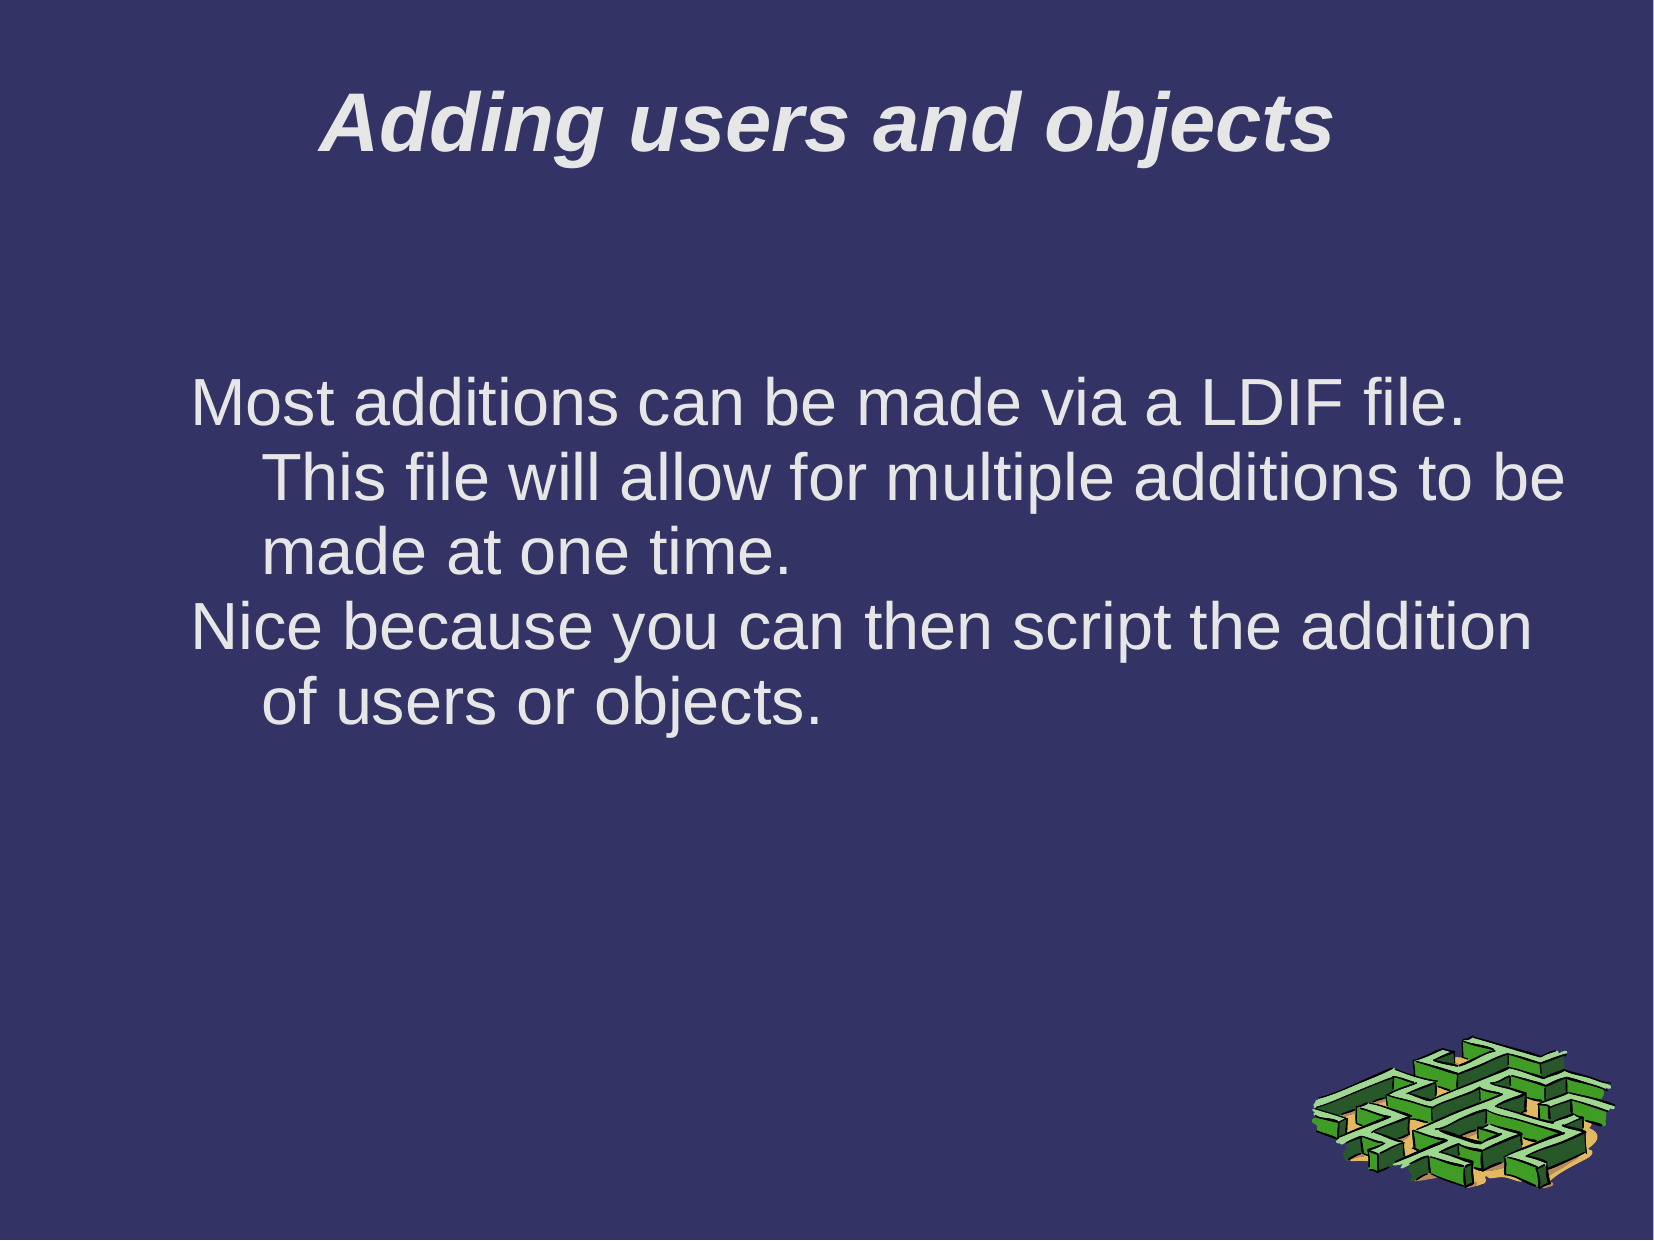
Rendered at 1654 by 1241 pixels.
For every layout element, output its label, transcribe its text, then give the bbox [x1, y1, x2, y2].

title Adding users and objects [121, 19, 1534, 227]
list Most additions can be made via a LDIF file. This file will allow for multiple additions to be made at one time. Nice because you can then script the addition of users or objects. [178, 364, 1570, 1147]
